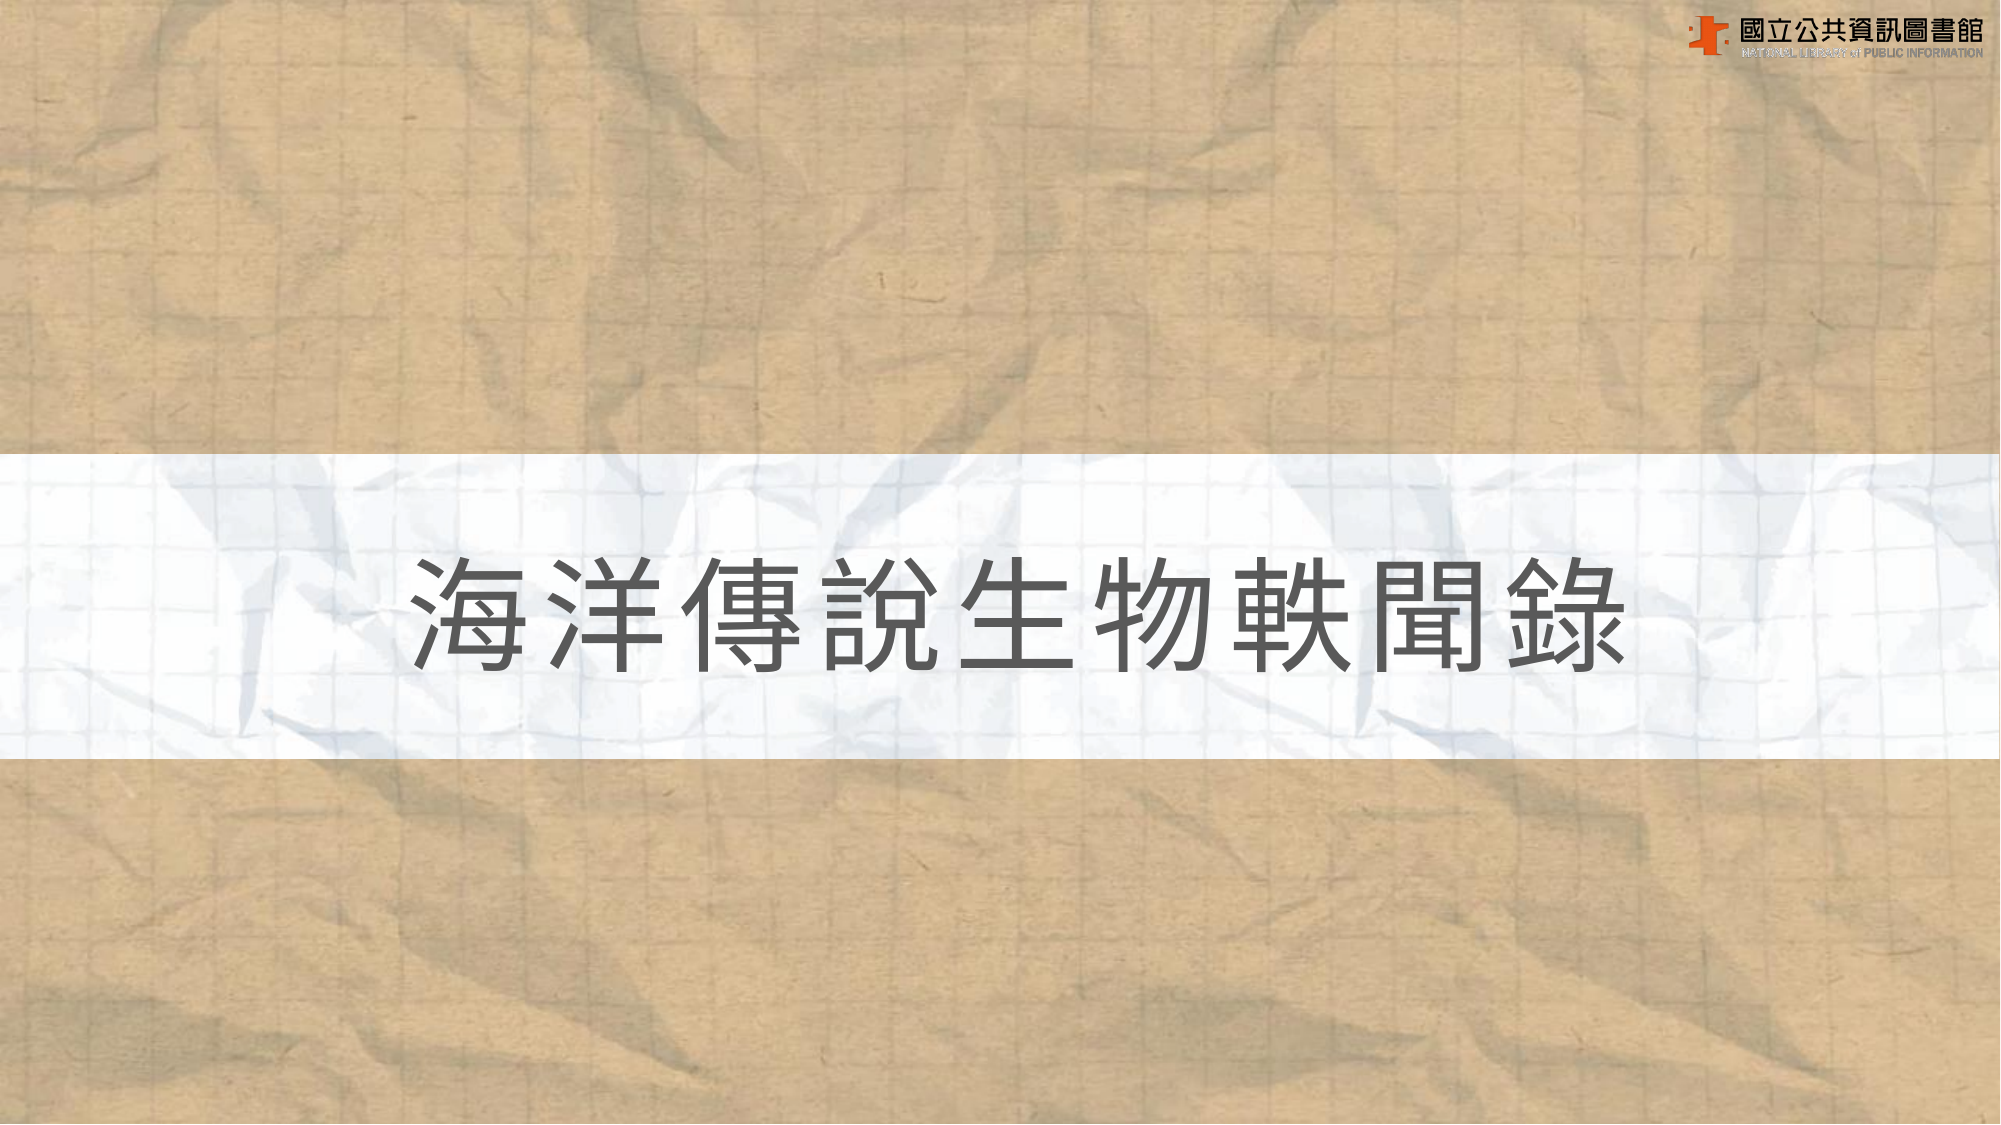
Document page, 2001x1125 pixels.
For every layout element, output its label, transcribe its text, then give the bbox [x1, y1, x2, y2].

text_box 海洋傳說生物軼聞錄 [390, 529, 1705, 697]
picture [0, 431, 2000, 795]
